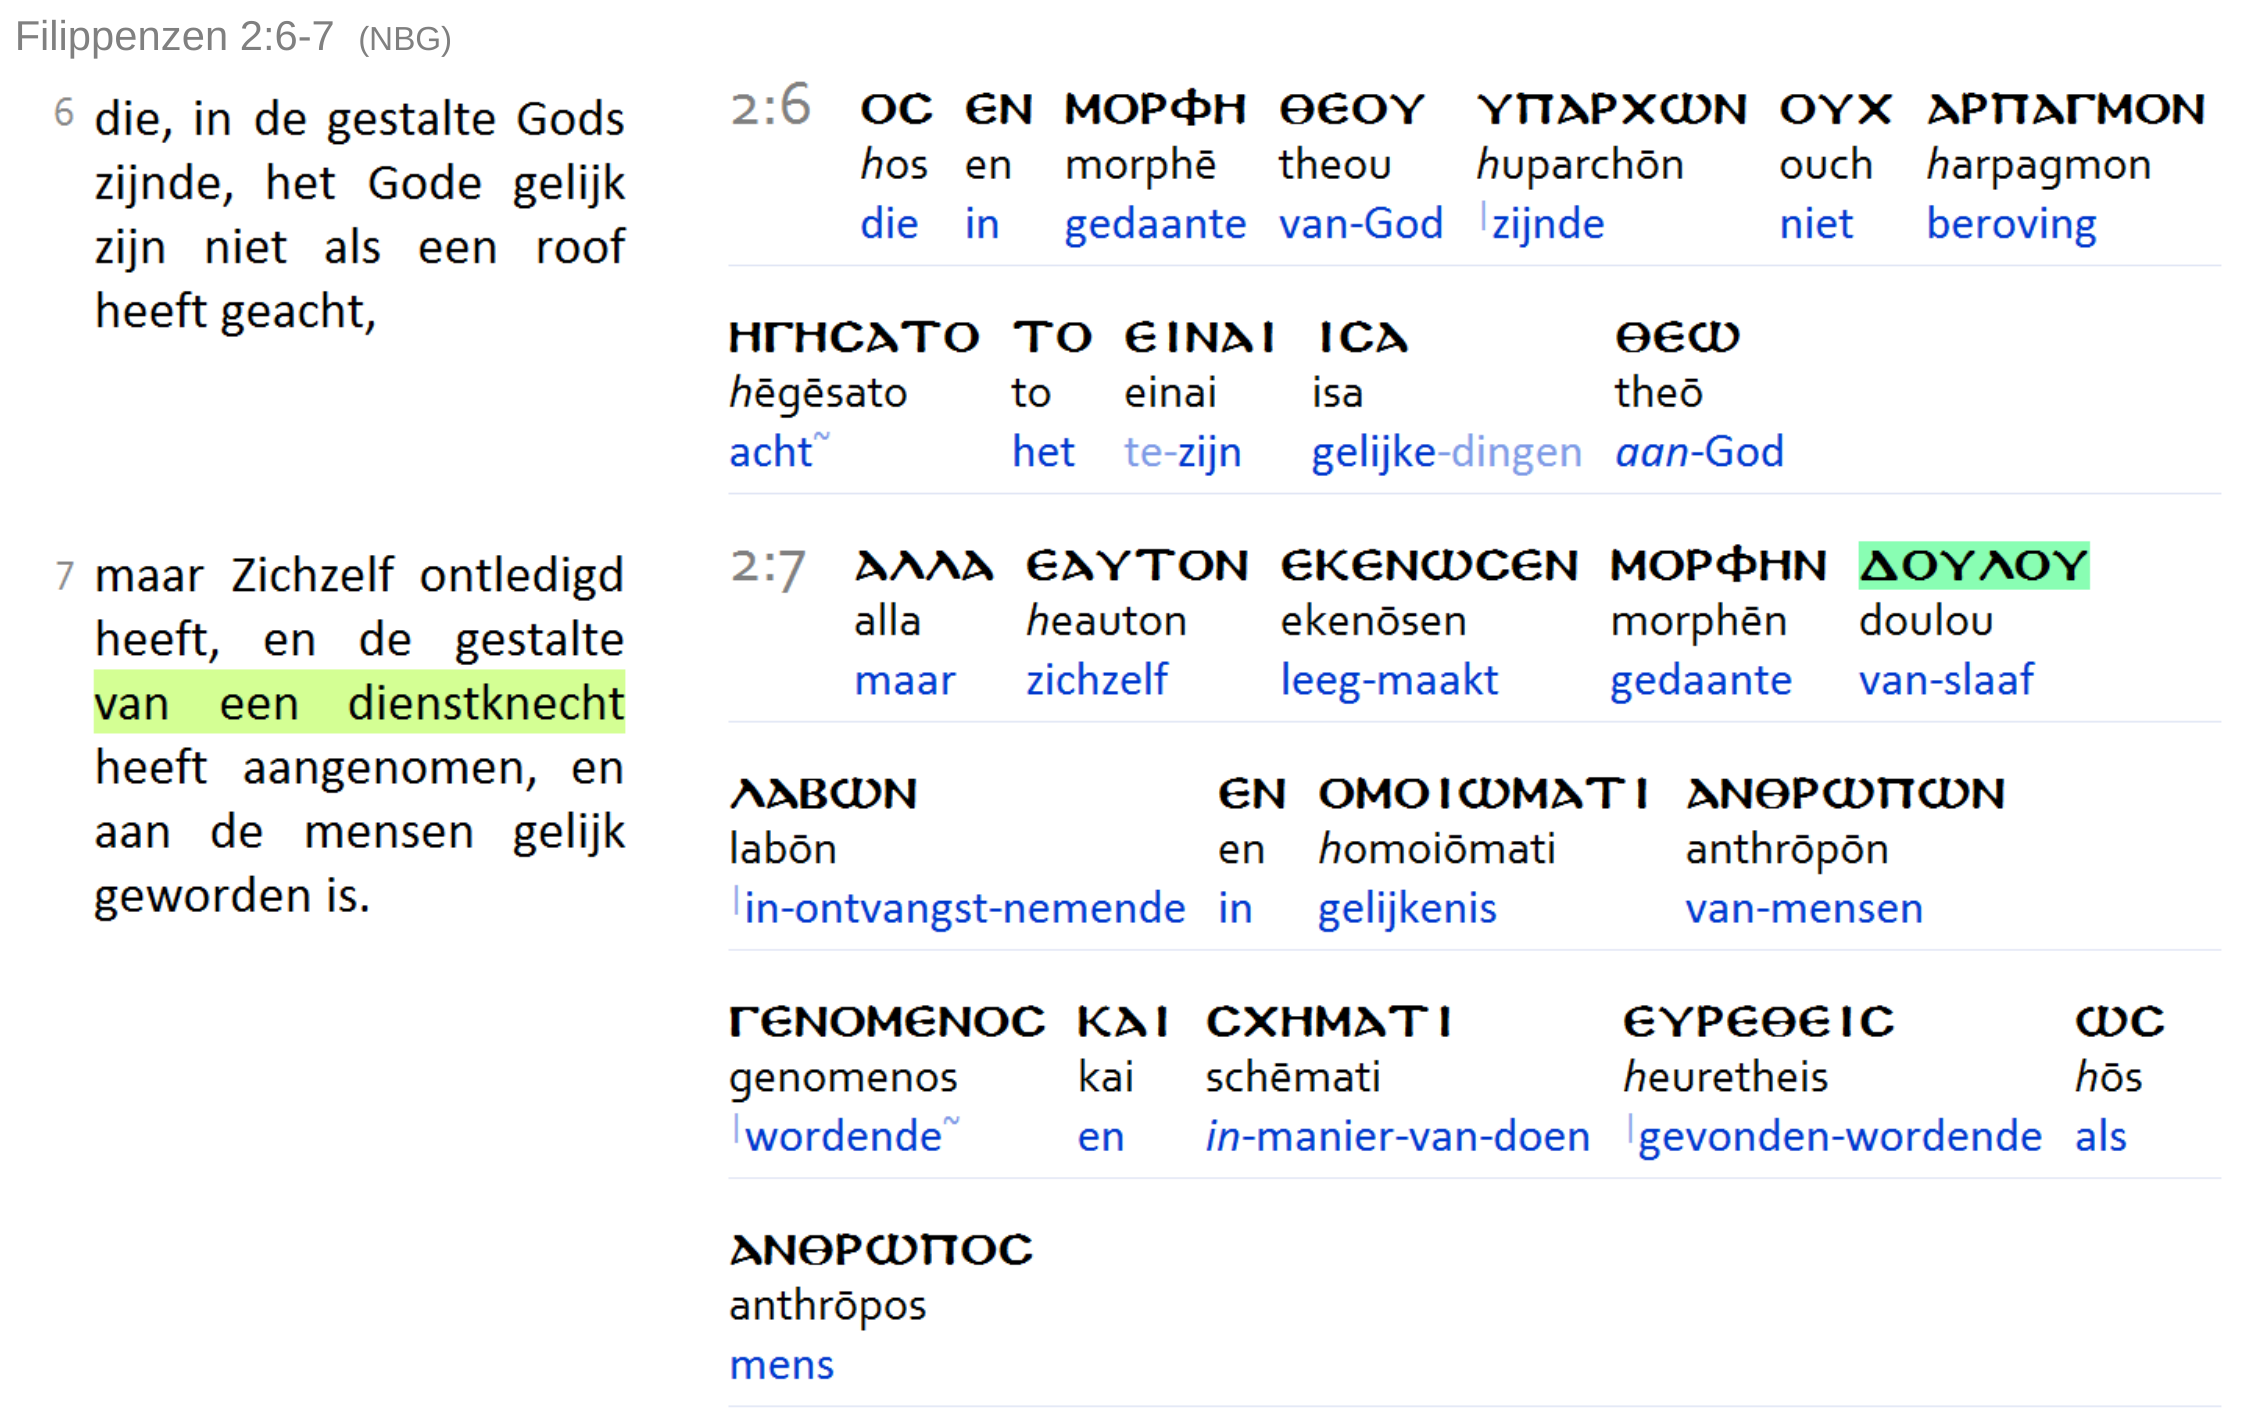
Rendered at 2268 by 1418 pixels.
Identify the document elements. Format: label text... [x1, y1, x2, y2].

picture [5, 68, 2256, 1412]
text_box Filippenzen 2:6-7 (NBG) [0, 5, 624, 69]
